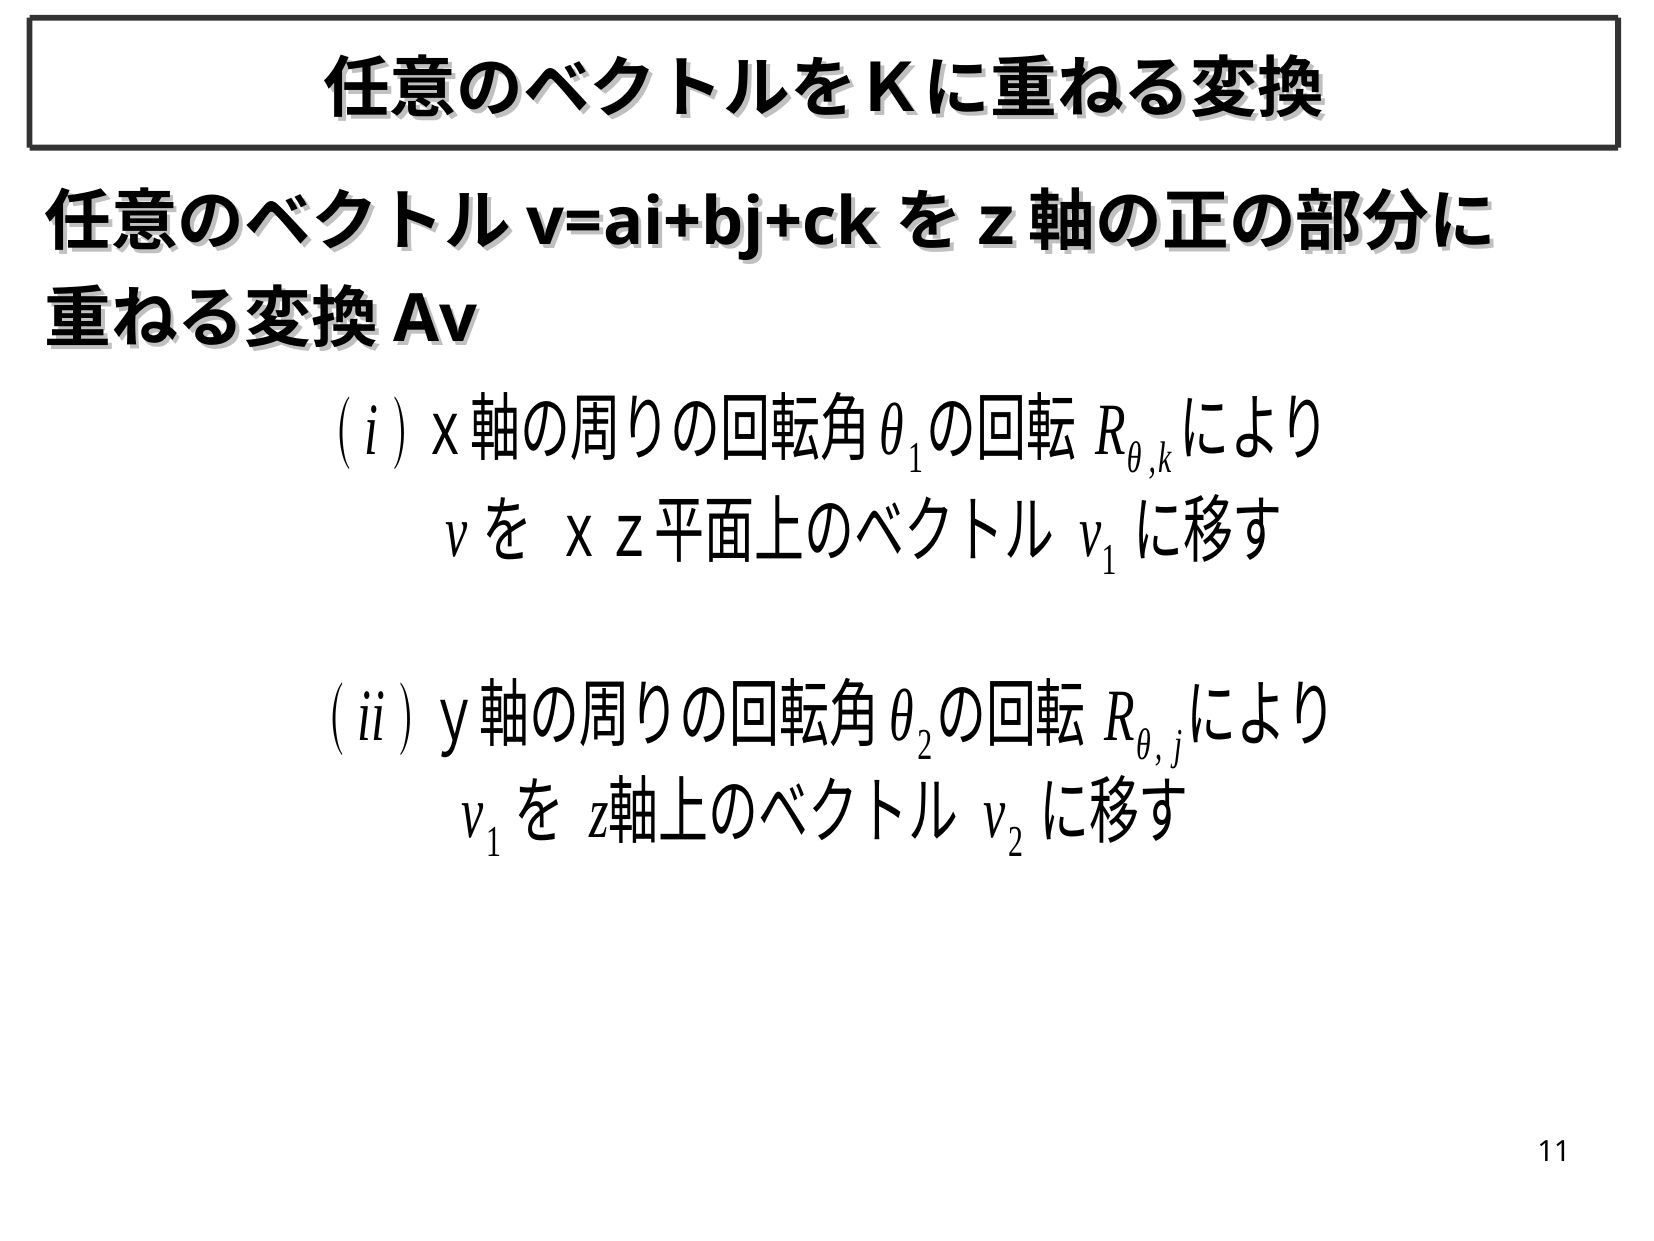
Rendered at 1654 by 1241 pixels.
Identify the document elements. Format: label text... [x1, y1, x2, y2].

chart [307, 389, 1350, 868]
text_box 任意のベクトルをＫに重ねる変換 [29, 17, 1619, 148]
text_box 任意のベクトル v=ai+bj+ck をｚ軸の正の部分に 重ねる変換 Av [29, 159, 1508, 322]
